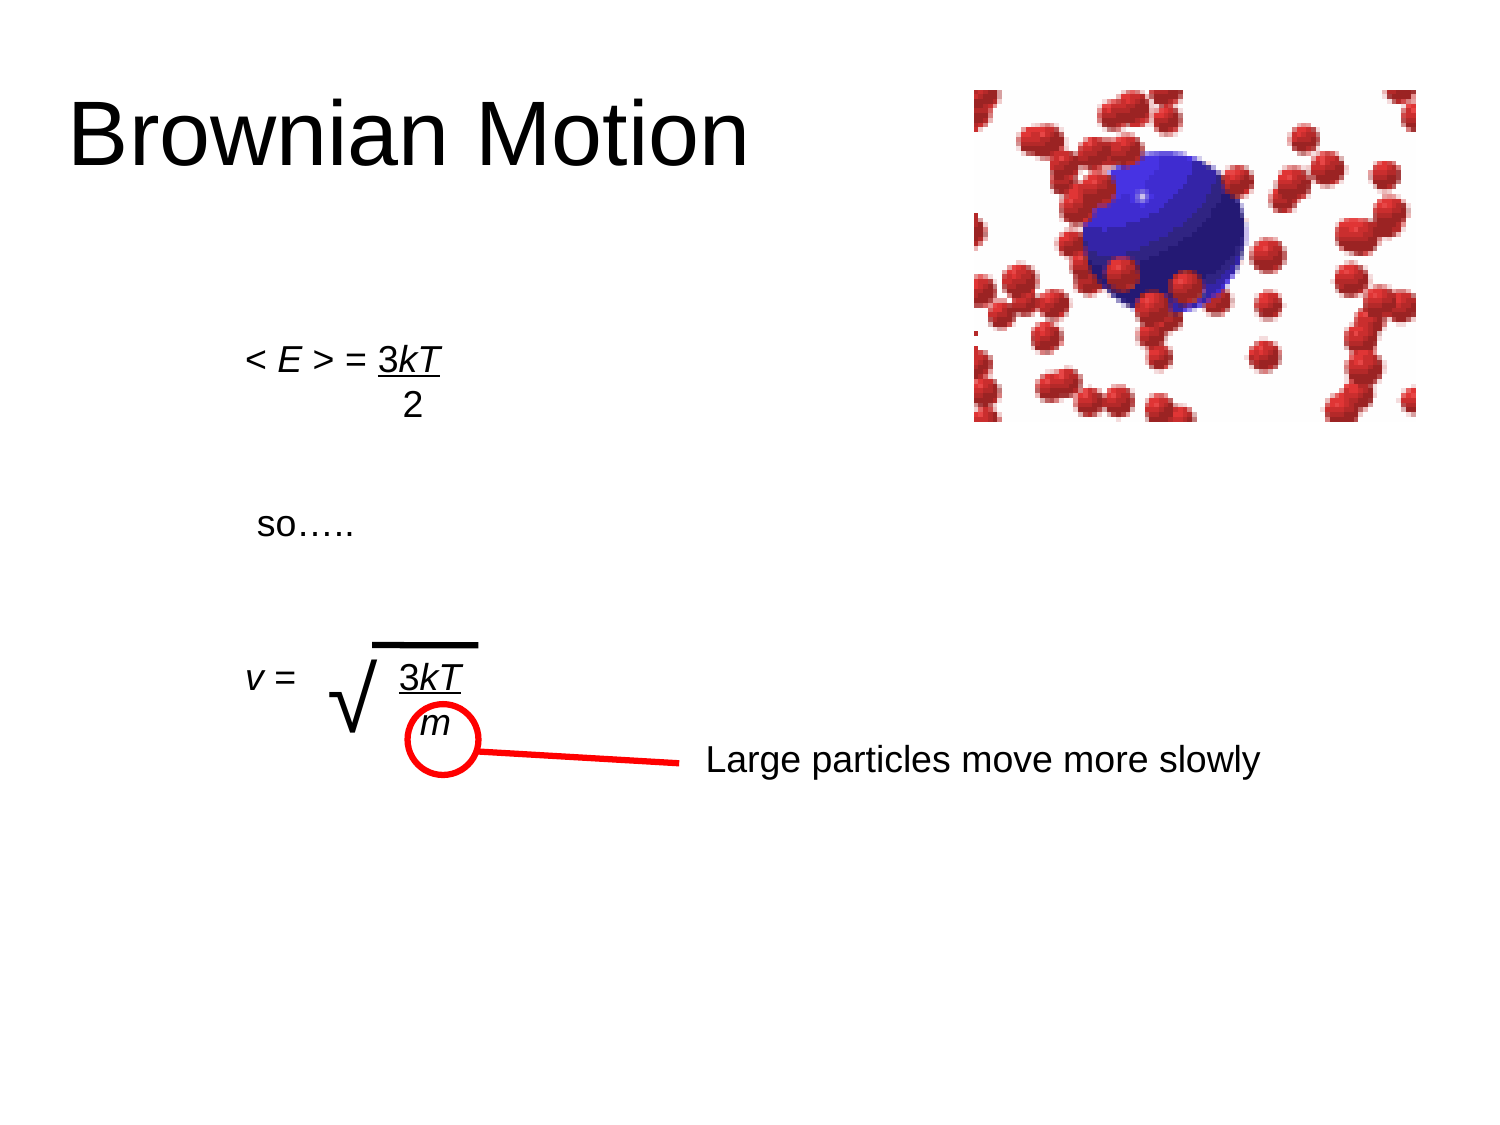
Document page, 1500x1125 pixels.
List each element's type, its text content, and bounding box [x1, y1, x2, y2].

text_box < E > = 3kT 2 [230, 327, 456, 433]
text_box so….. [242, 491, 644, 553]
text_box 3kT m [384, 649, 477, 751]
picture [974, 90, 1416, 422]
text_box v = [230, 645, 312, 706]
text_box 3kT m [411, 708, 475, 751]
text_box Brownian Motion [53, 66, 892, 192]
text_box √ [312, 633, 373, 759]
text_box Large particles move more slowly [690, 727, 1294, 789]
